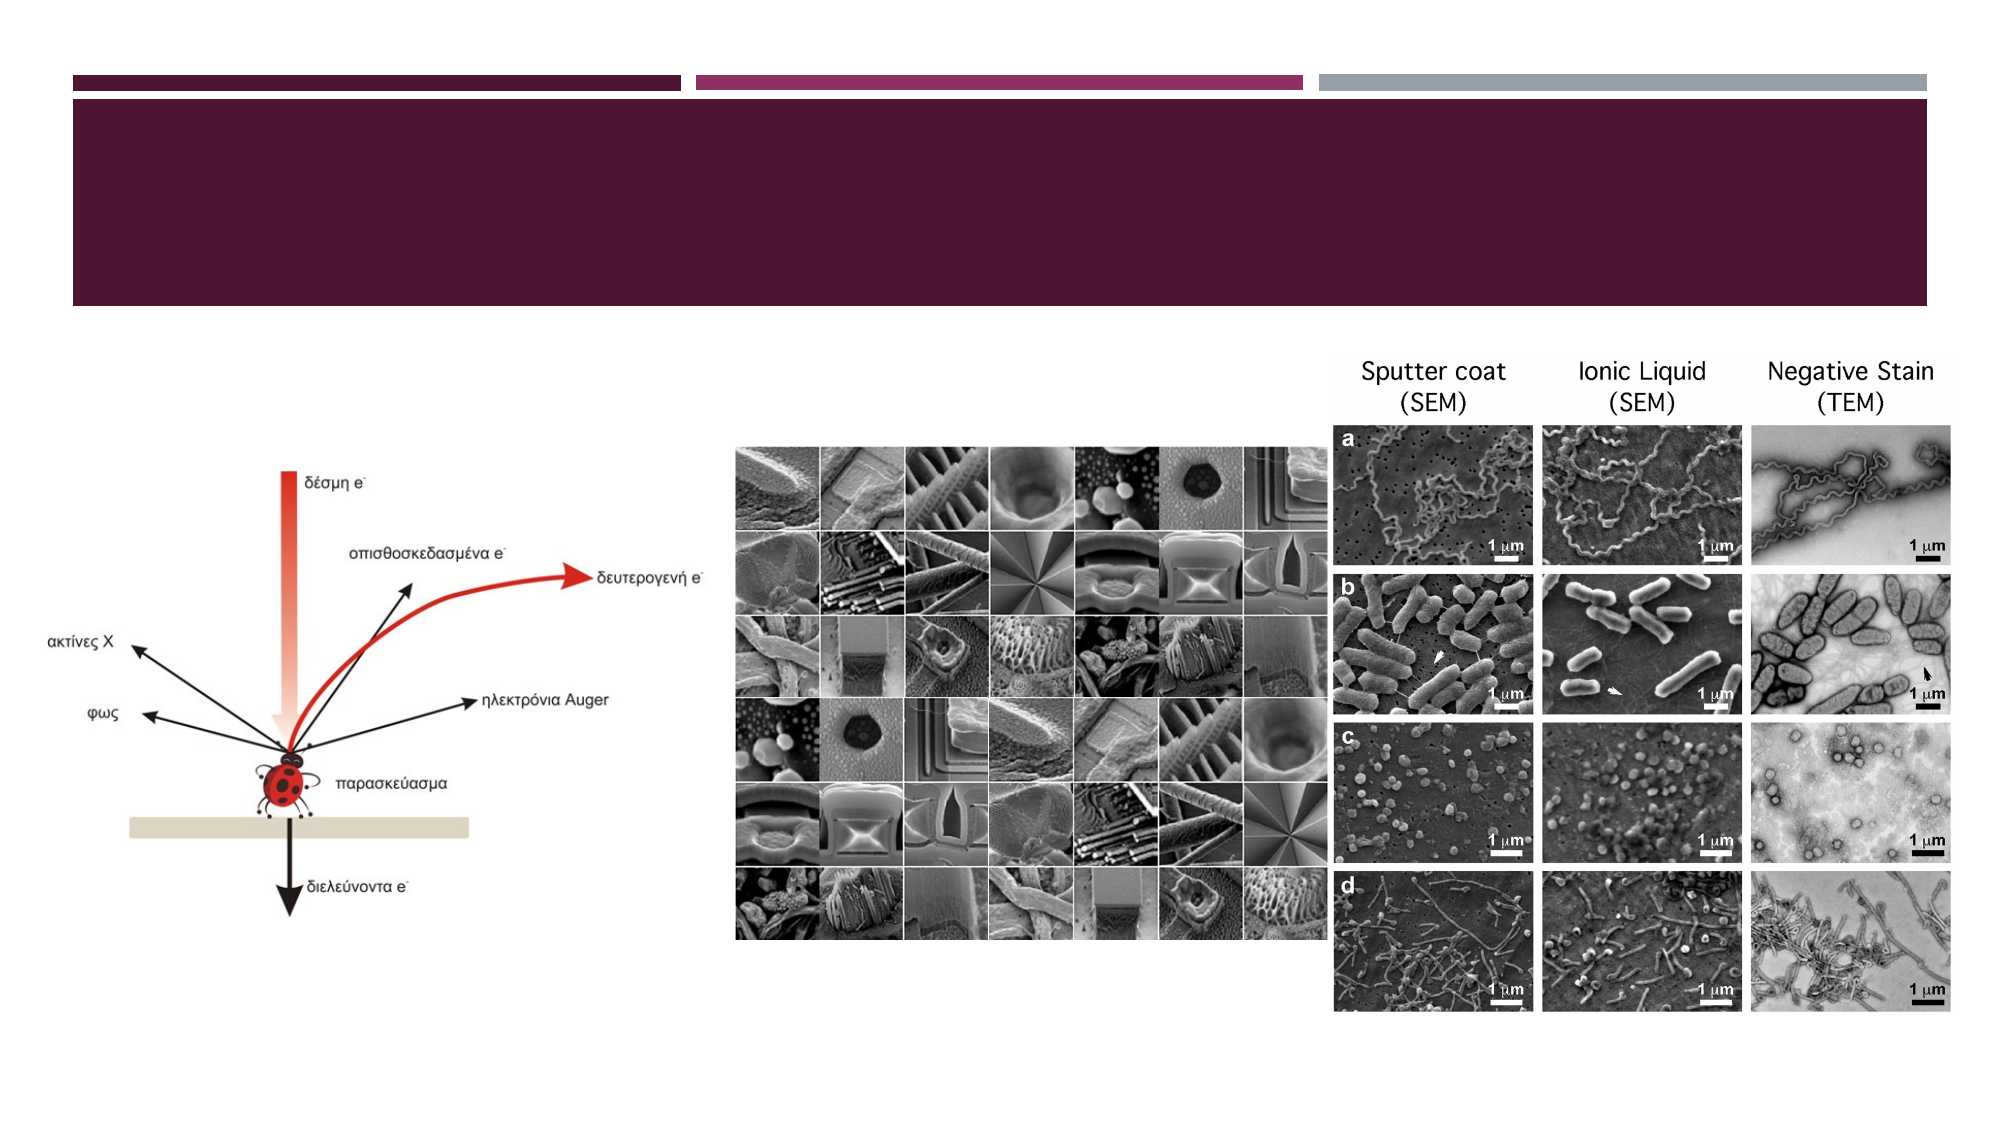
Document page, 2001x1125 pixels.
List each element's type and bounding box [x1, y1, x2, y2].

picture [1331, 359, 1953, 1014]
picture [47, 464, 708, 922]
picture [734, 446, 1328, 940]
